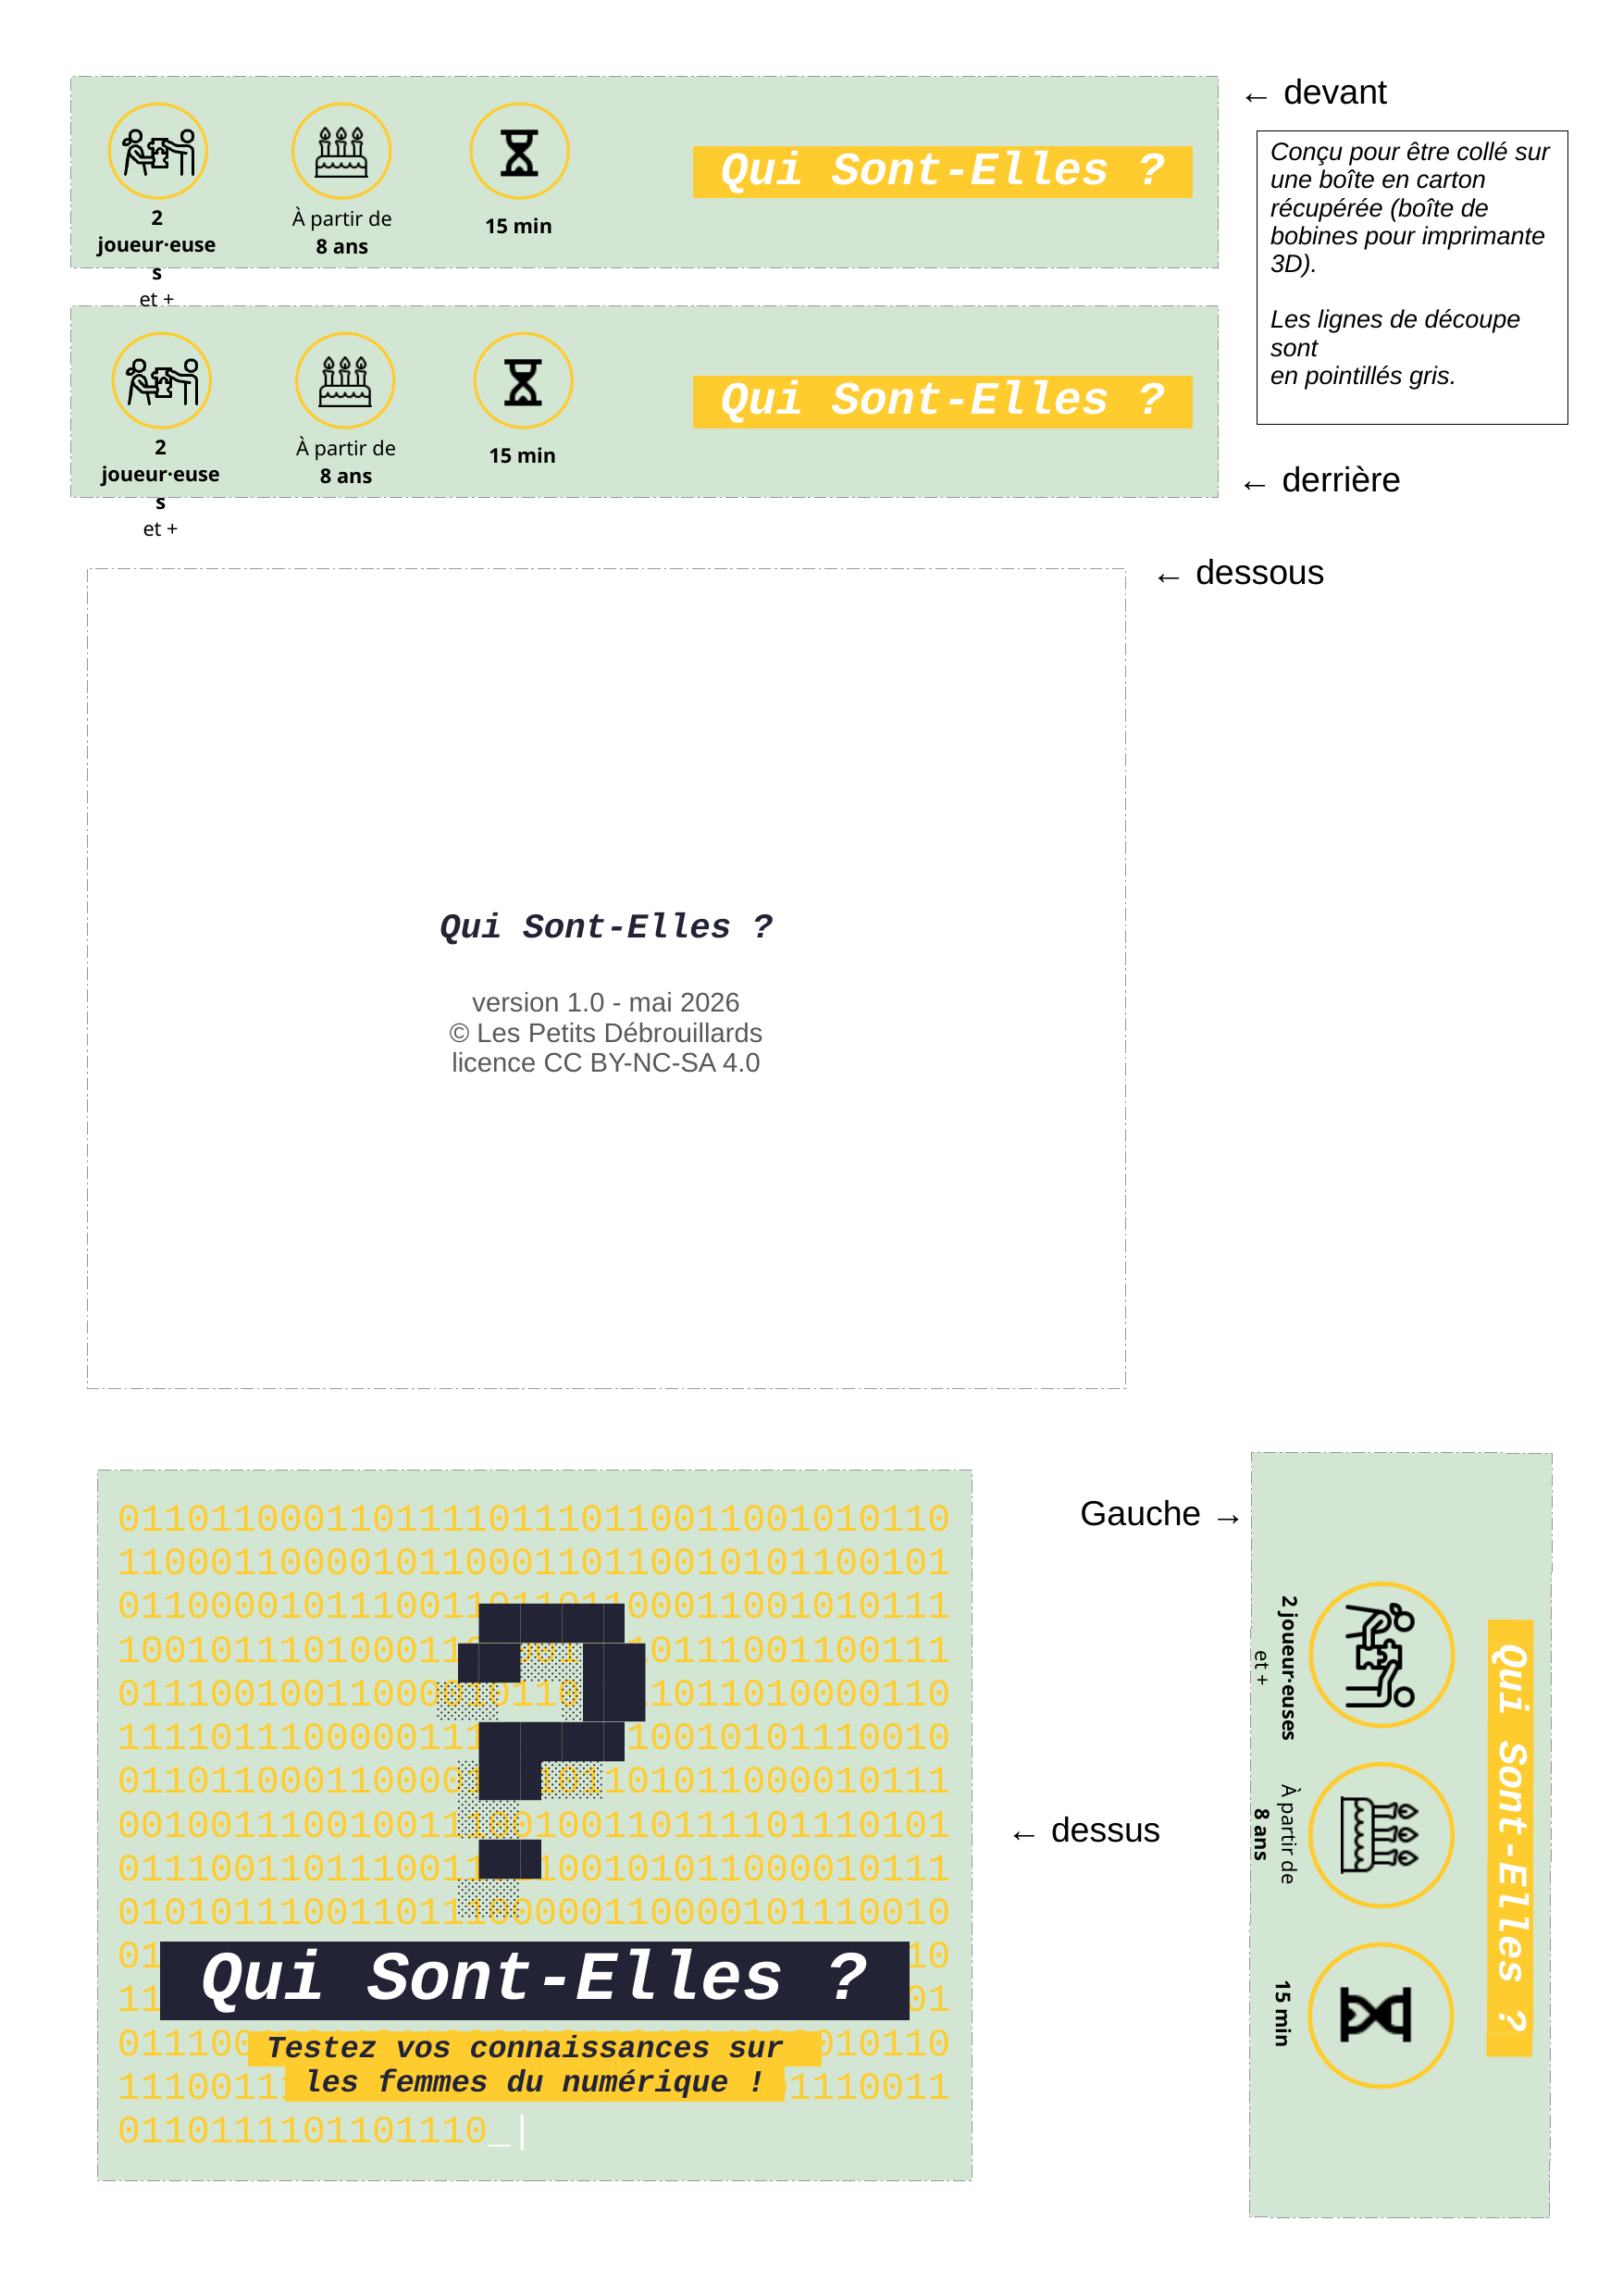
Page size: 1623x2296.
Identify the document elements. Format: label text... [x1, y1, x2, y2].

text_box ███████ ███░░░███ ░░░ ░███ ███████ ░███░░░ ░░░ ███ ░░░ [218, 1529, 851, 1994]
picture [315, 127, 368, 178]
text_box 15 min [445, 205, 592, 268]
text_box À partir de 8 ans [1247, 1761, 1311, 1908]
text_box ← devant [1225, 65, 1402, 192]
text_box 15 min [449, 435, 596, 498]
picture [122, 118, 194, 188]
text_box [1431, 1608, 1450, 1701]
text_box Gauche → [1066, 1447, 1260, 1540]
text_box [1339, 1586, 1426, 1603]
text_box [1314, 1615, 1327, 1694]
picture [488, 122, 551, 184]
text_box À partir de 8 ans [273, 427, 419, 490]
text_box [1249, 1452, 1553, 2218]
text_box 2 joueur·euses et + [1248, 1582, 1311, 1733]
text_box Testez vos connaissances sur les femmes du numérique ! [97, 2024, 973, 2124]
text_box [1313, 1767, 1450, 1904]
text_box ← derrière [1223, 453, 1416, 506]
picture [1332, 1968, 1425, 2062]
picture [1327, 1603, 1431, 1707]
title Qui Sont-Elles ? [97, 1912, 973, 2024]
text_box [97, 2124, 104, 2181]
text_box [97, 1470, 973, 1912]
text_box Qui Sont-Elles ? [666, 305, 1219, 498]
text_box [70, 305, 666, 498]
text_box 2 joueur·euses et + [88, 426, 240, 490]
text_box [70, 76, 666, 268]
text_box Qui Sont-Elles ? version 1.0 - mai 2026 © Les Petits Débrouillards licence CC BY-NC-SA 4.0 [426, 901, 787, 1086]
picture [318, 356, 372, 408]
text_box Qui Sont-Elles ? [666, 76, 1219, 268]
picture [126, 347, 198, 417]
text_box [1339, 1707, 1425, 1723]
text_box 2 joueur·euses et + [83, 196, 235, 259]
text_box ← dessous [1137, 546, 1339, 629]
text_box Qui Sont-Elles ? [1479, 1606, 1541, 2071]
text_box 15 min [1242, 1941, 1305, 2087]
text_box Conçu pour être collé sur une boîte en carton récupérée (boîte de bobines pour imprimante 3D). Les lignes de découpe sont en pointillés gris. [1257, 130, 1568, 425]
text_box À partir de 8 ans [269, 197, 415, 261]
text_box 0110110001101111011101100110010101101100011000010110001101100101011001010110000101110011011011000110010101111001011101000110000101101110011001110111001001100001011011110110100001101111011100000111000001100101011100100110110001100001011011010110000101110010011100100111001001101111011101010111001101110011011001010110000101110101011100110111000001100001011100100110001101101011011010100110111101101110011001010111001101110000011001010111001001101100011011010110000101101110011101110110100101101100011100110110111101101110_| [104, 1492, 978, 2203]
picture [491, 352, 555, 414]
picture [1341, 1796, 1419, 1874]
text_box ← dessus [993, 1803, 1175, 1856]
